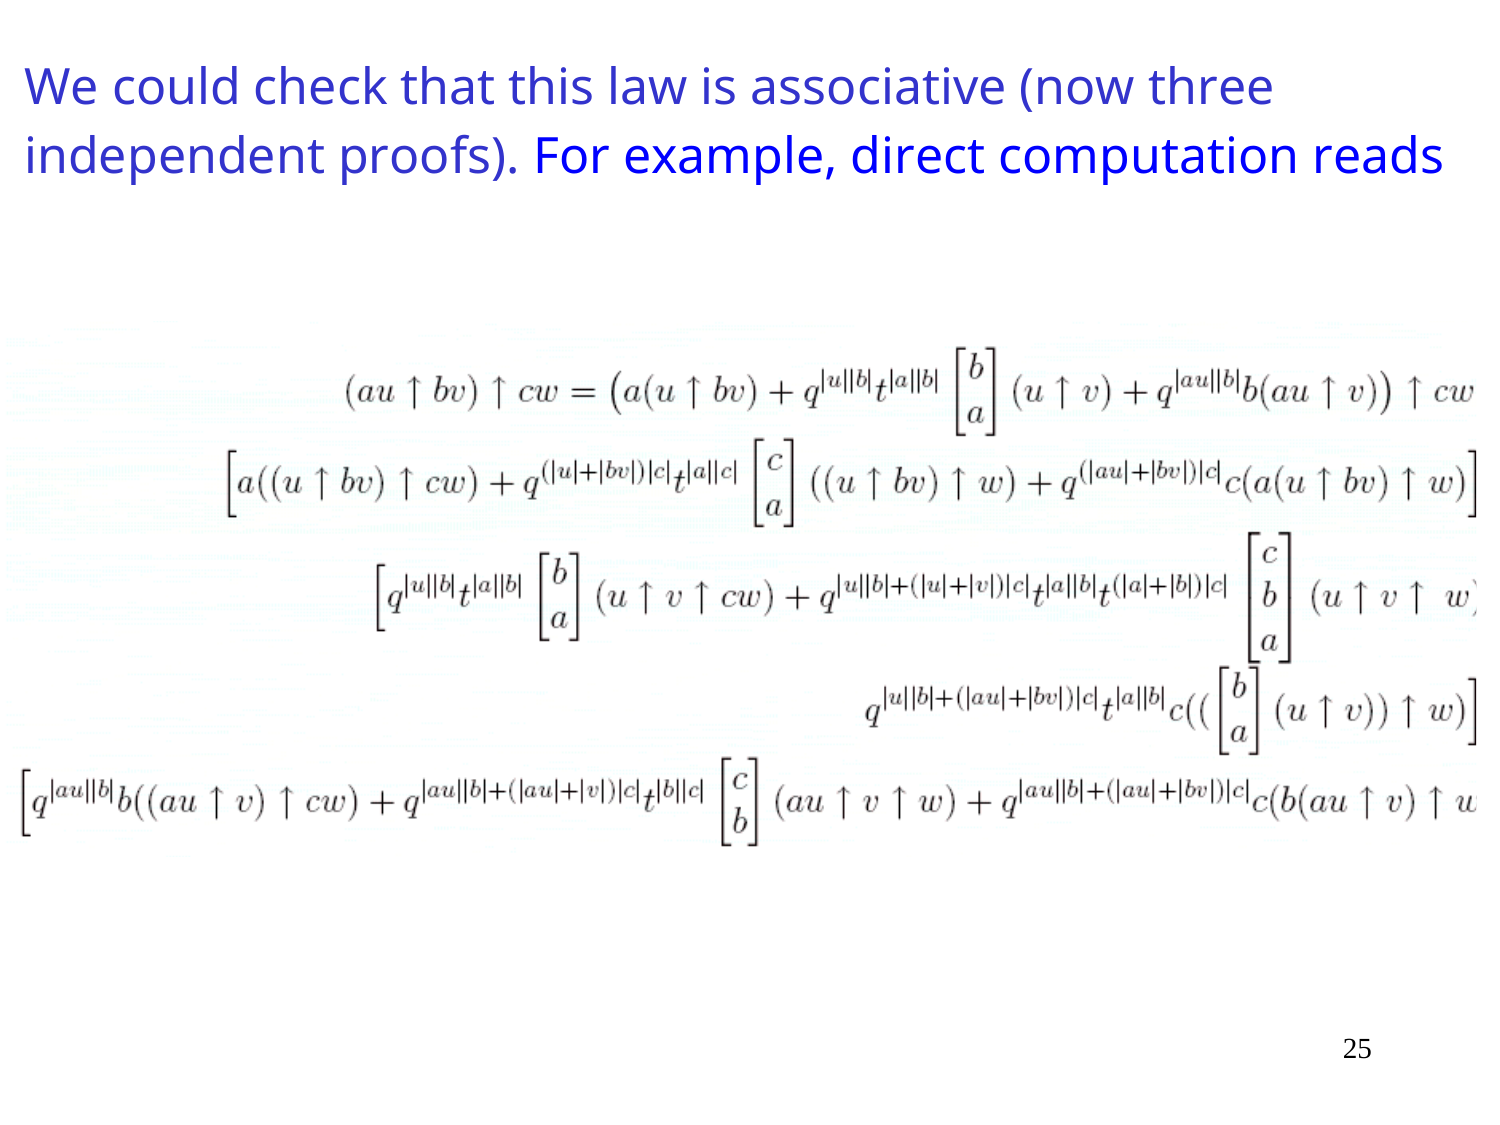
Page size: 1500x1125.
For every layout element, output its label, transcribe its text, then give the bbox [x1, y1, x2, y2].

text_box We could check that this law is associative (now three independent proofs). For example, direct computation reads [9, 43, 1495, 240]
picture [5, 321, 1477, 857]
